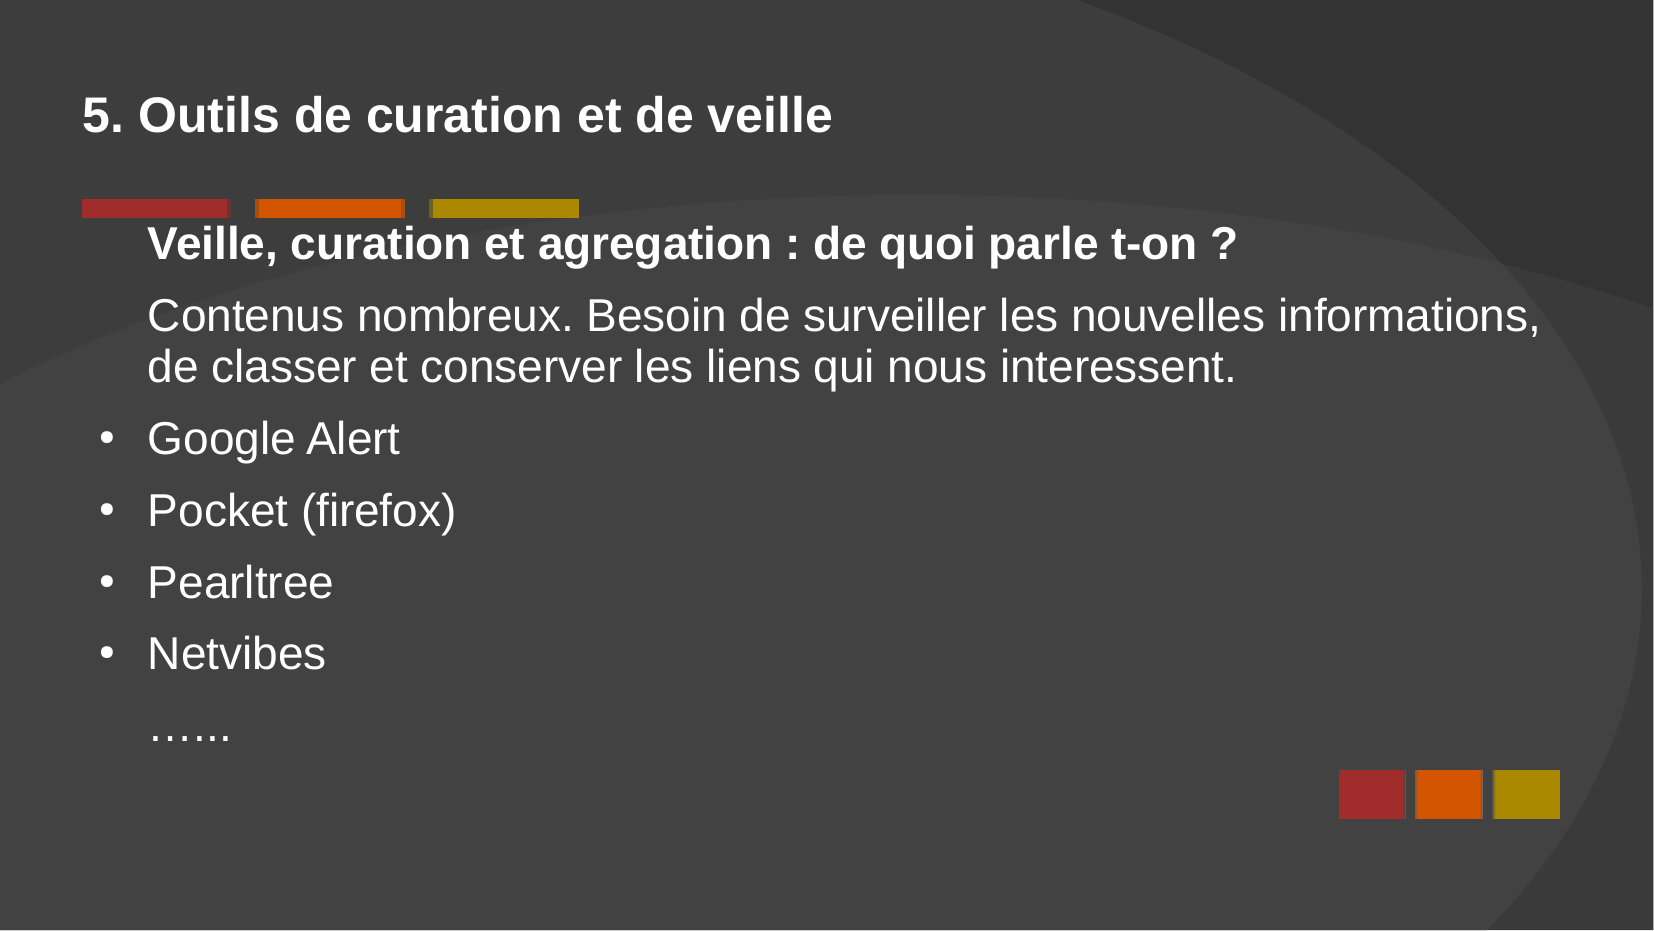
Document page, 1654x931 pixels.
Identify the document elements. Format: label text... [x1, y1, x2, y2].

picture [82, 199, 579, 217]
picture [1339, 770, 1560, 819]
list Veille, curation et agregation : de quoi parle t-on ? Contenus nombreux. Besoin de surveiller les nouvelles informations, de classer et conserver les liens qui nous interessent. Google Alert Pocket (firefox) Pearltree Netvibes …... [82, 217, 1571, 757]
title 5. Outils de curation et de veille [82, 37, 1571, 193]
